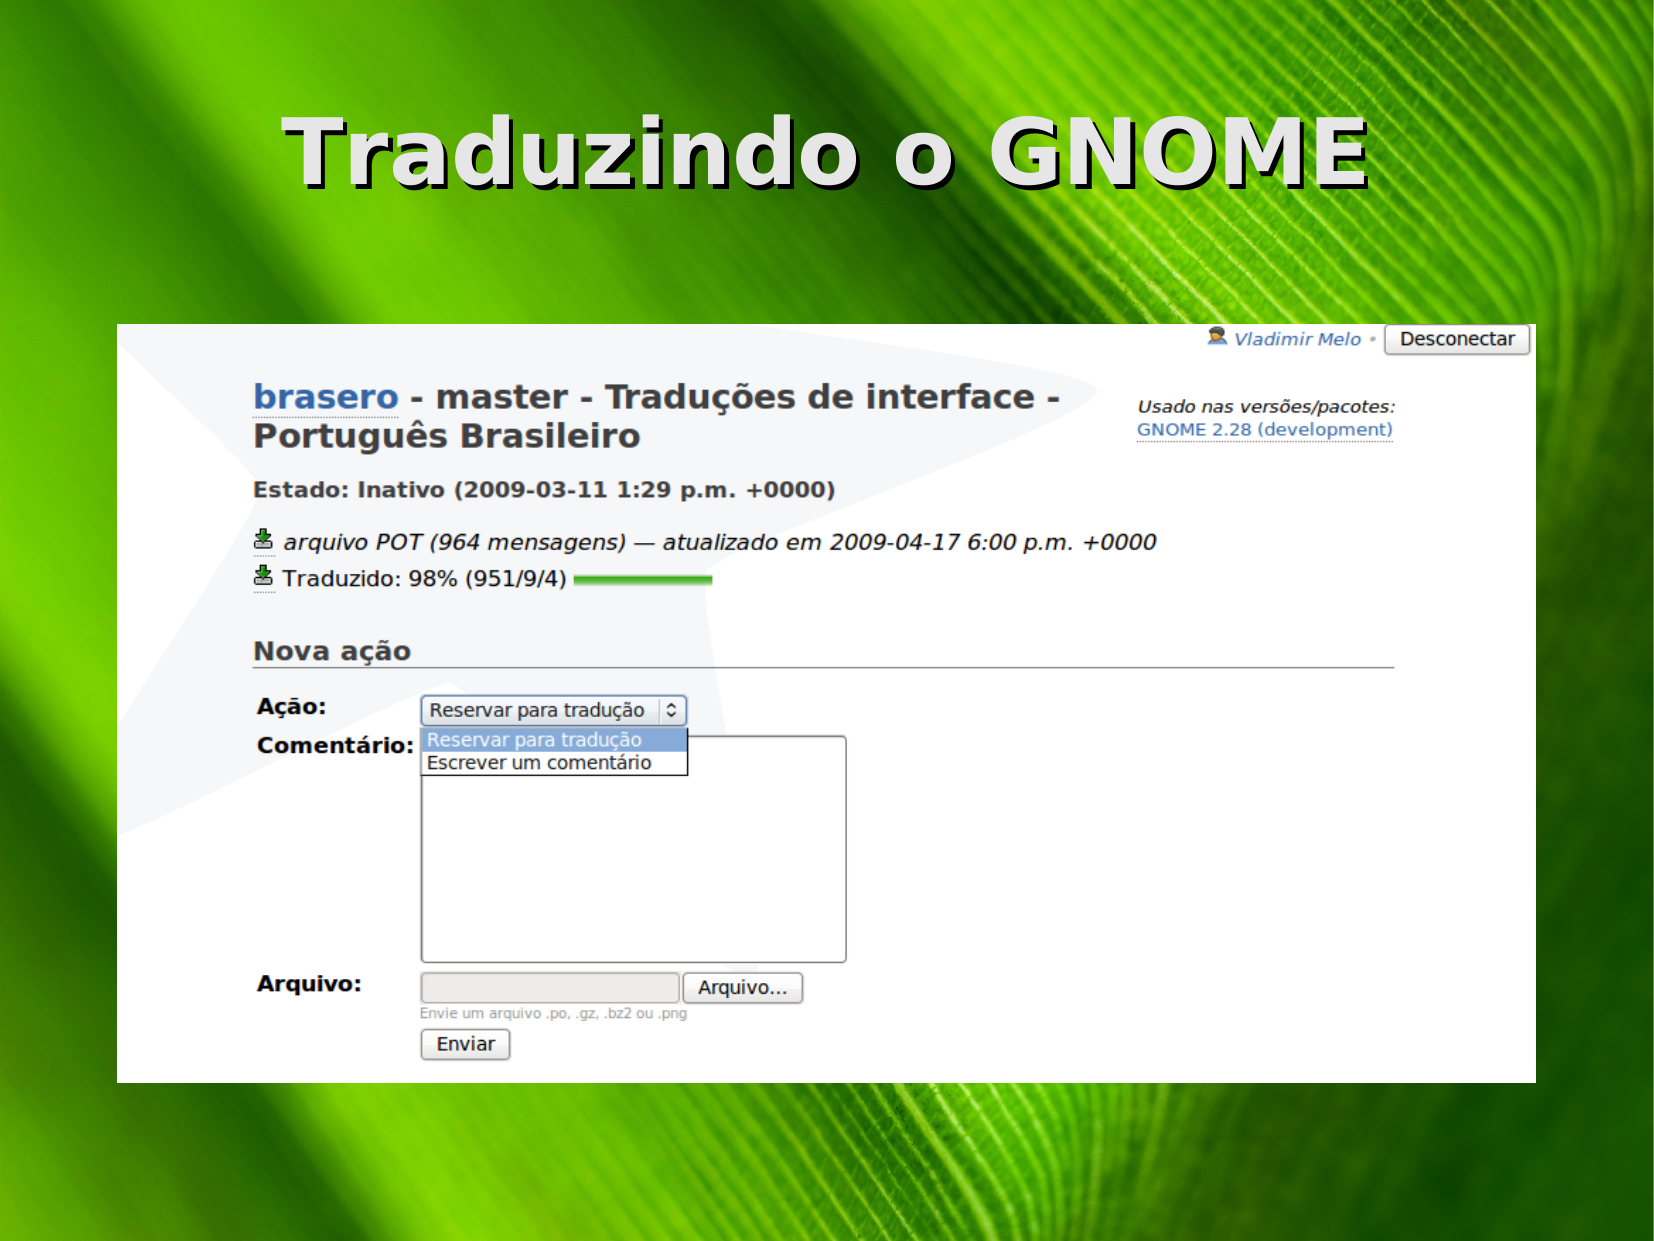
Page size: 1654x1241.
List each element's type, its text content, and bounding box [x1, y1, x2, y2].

title Traduzindo o GNOME [82, 56, 1571, 250]
picture [0, 0, 1654, 1241]
